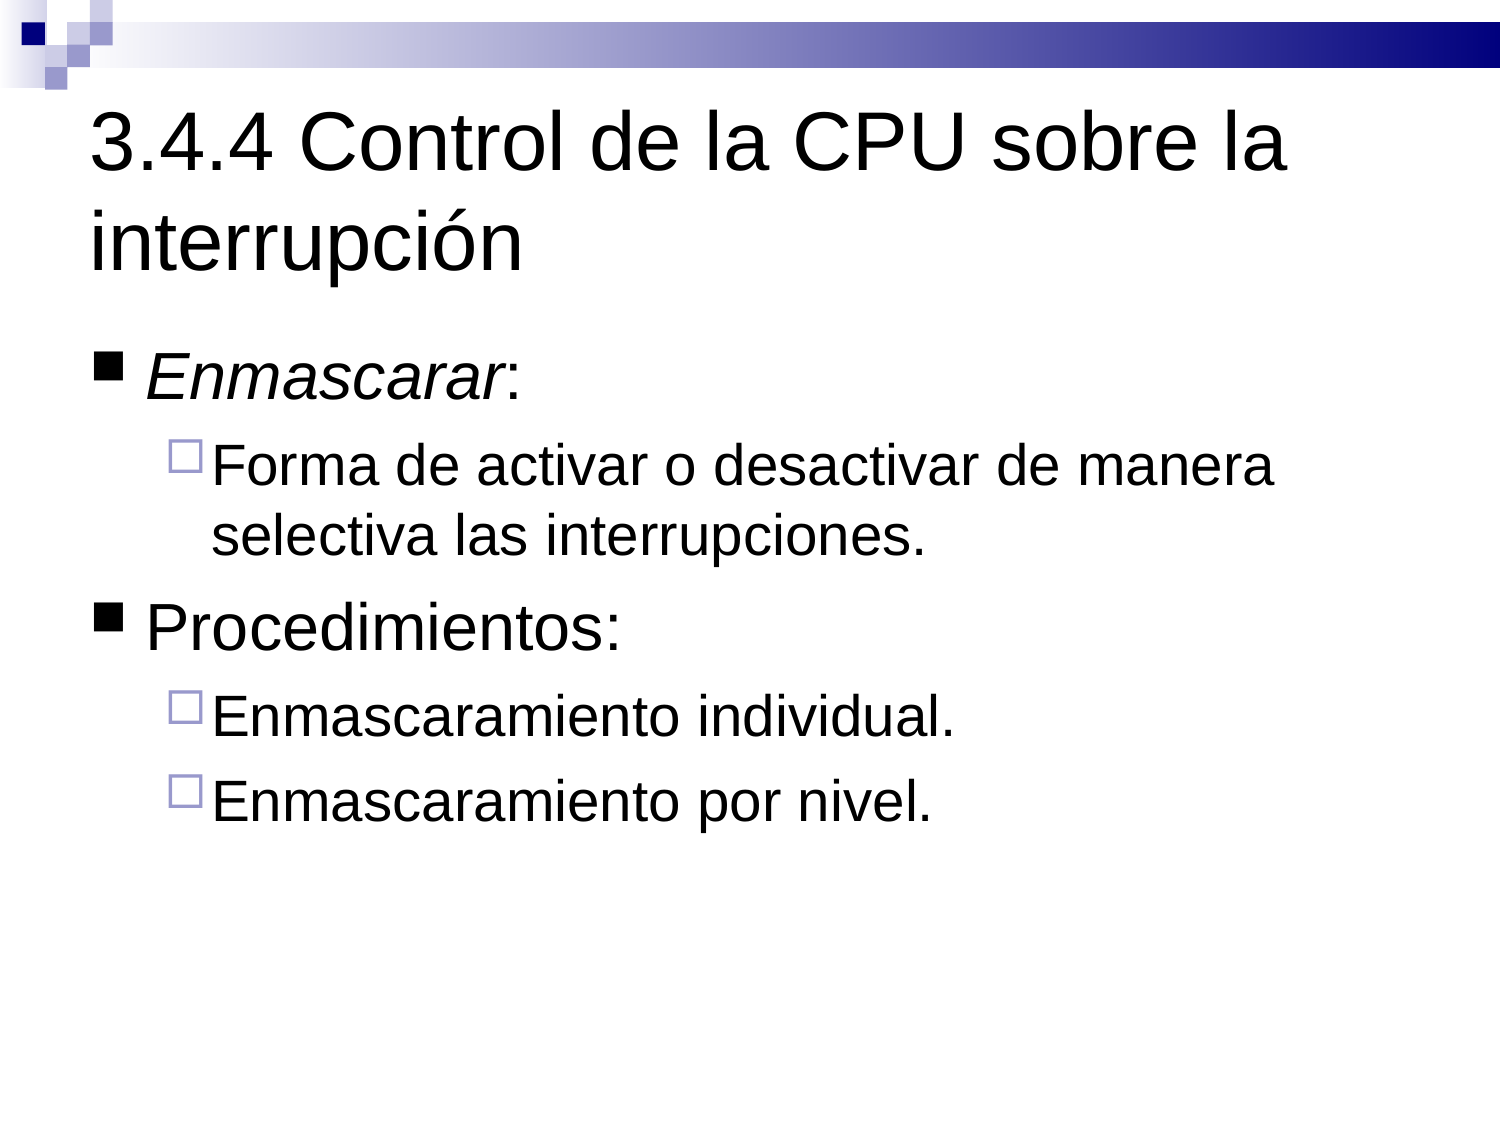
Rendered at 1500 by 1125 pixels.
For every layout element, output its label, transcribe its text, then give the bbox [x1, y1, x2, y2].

title 3.4.4 Control de la CPU sobre la interrupción [75, 75, 1426, 301]
list Enmascarar: Forma de activar o desactivar de manera selectiva las interrupciones. Procedimientos: Enmascaramiento individual. Enmascaramiento por nivel. [75, 324, 1426, 963]
